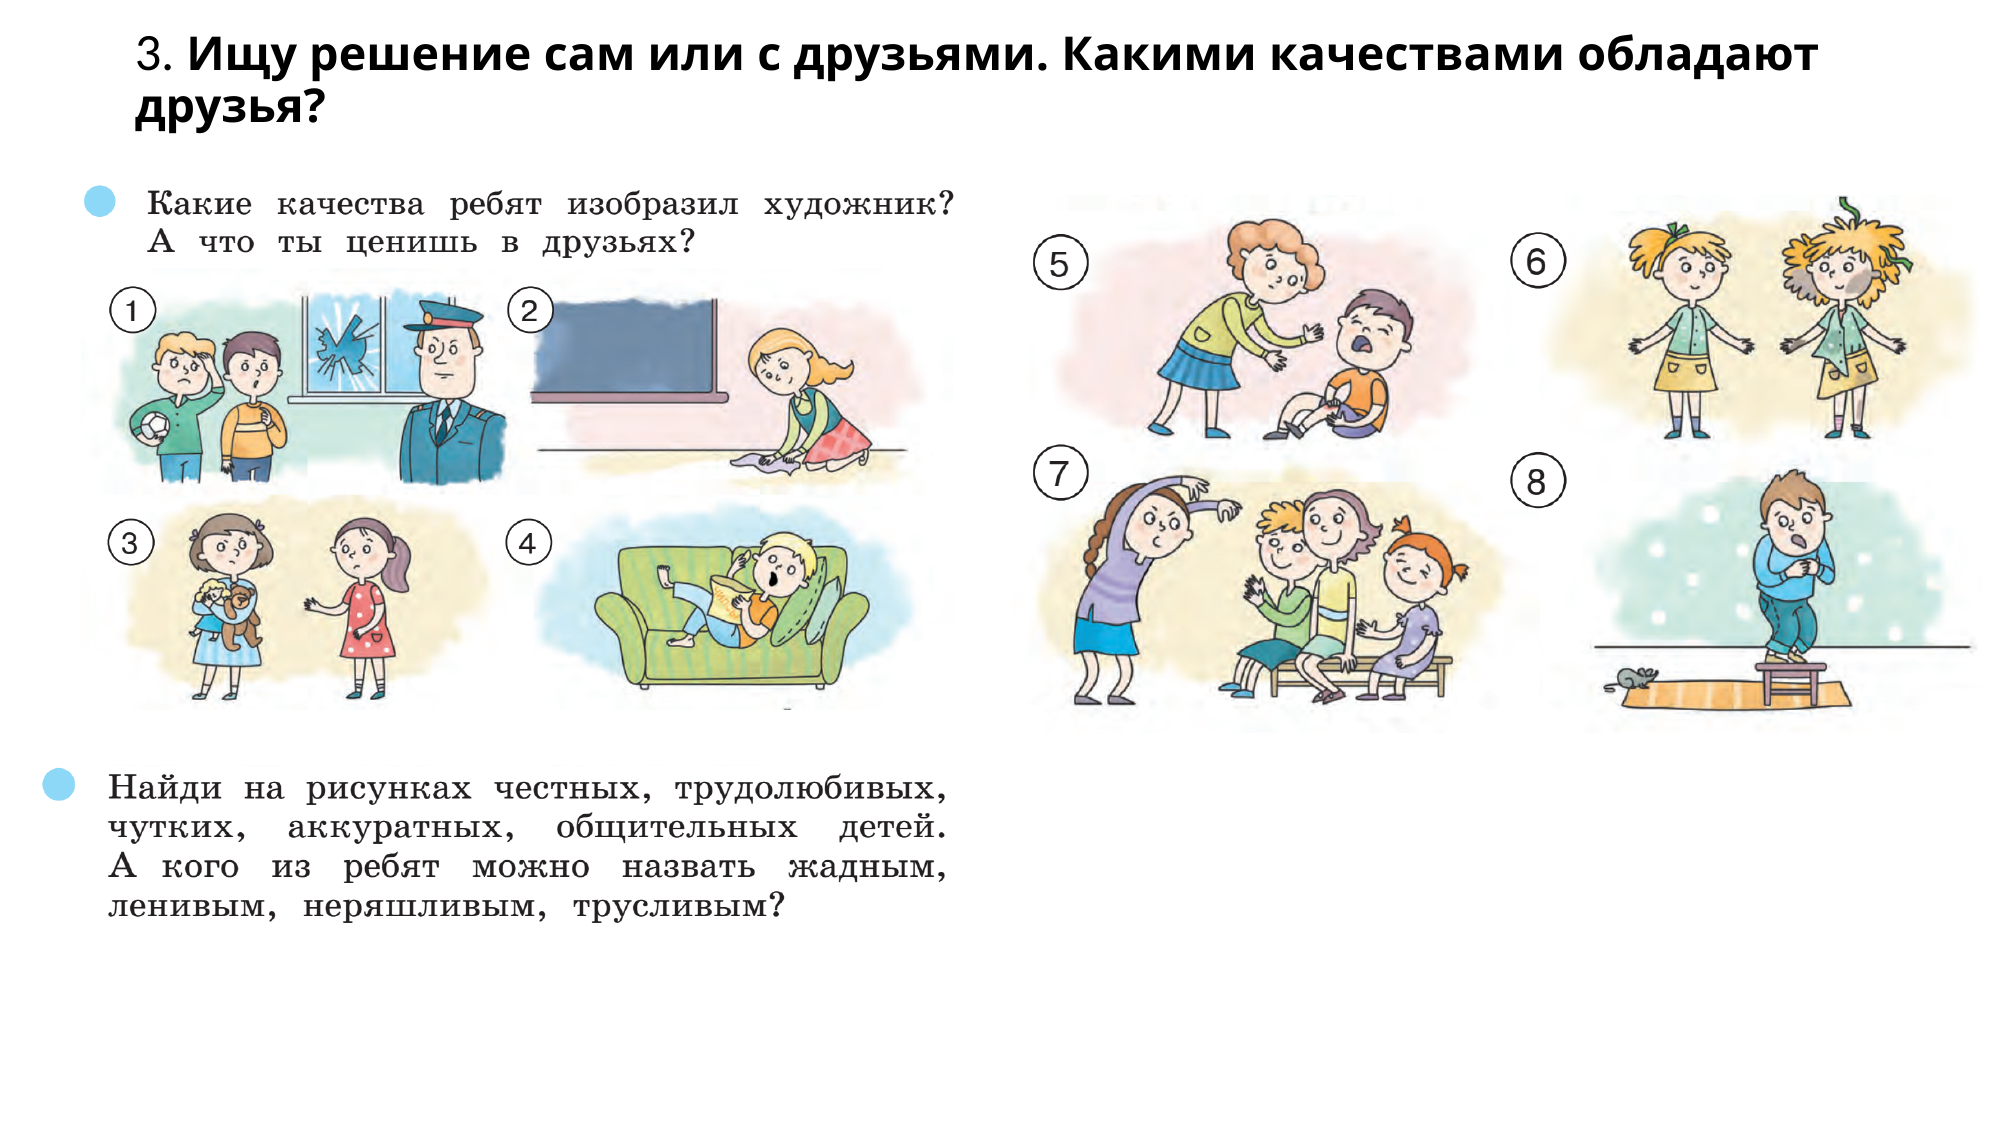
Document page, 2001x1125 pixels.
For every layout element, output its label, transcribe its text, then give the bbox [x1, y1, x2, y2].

picture [67, 160, 983, 710]
title 3. Ищу решение сам или с друзьями. Какими качествами обладают друзья? [119, 17, 1845, 140]
picture [1010, 195, 1982, 733]
picture [34, 765, 965, 939]
